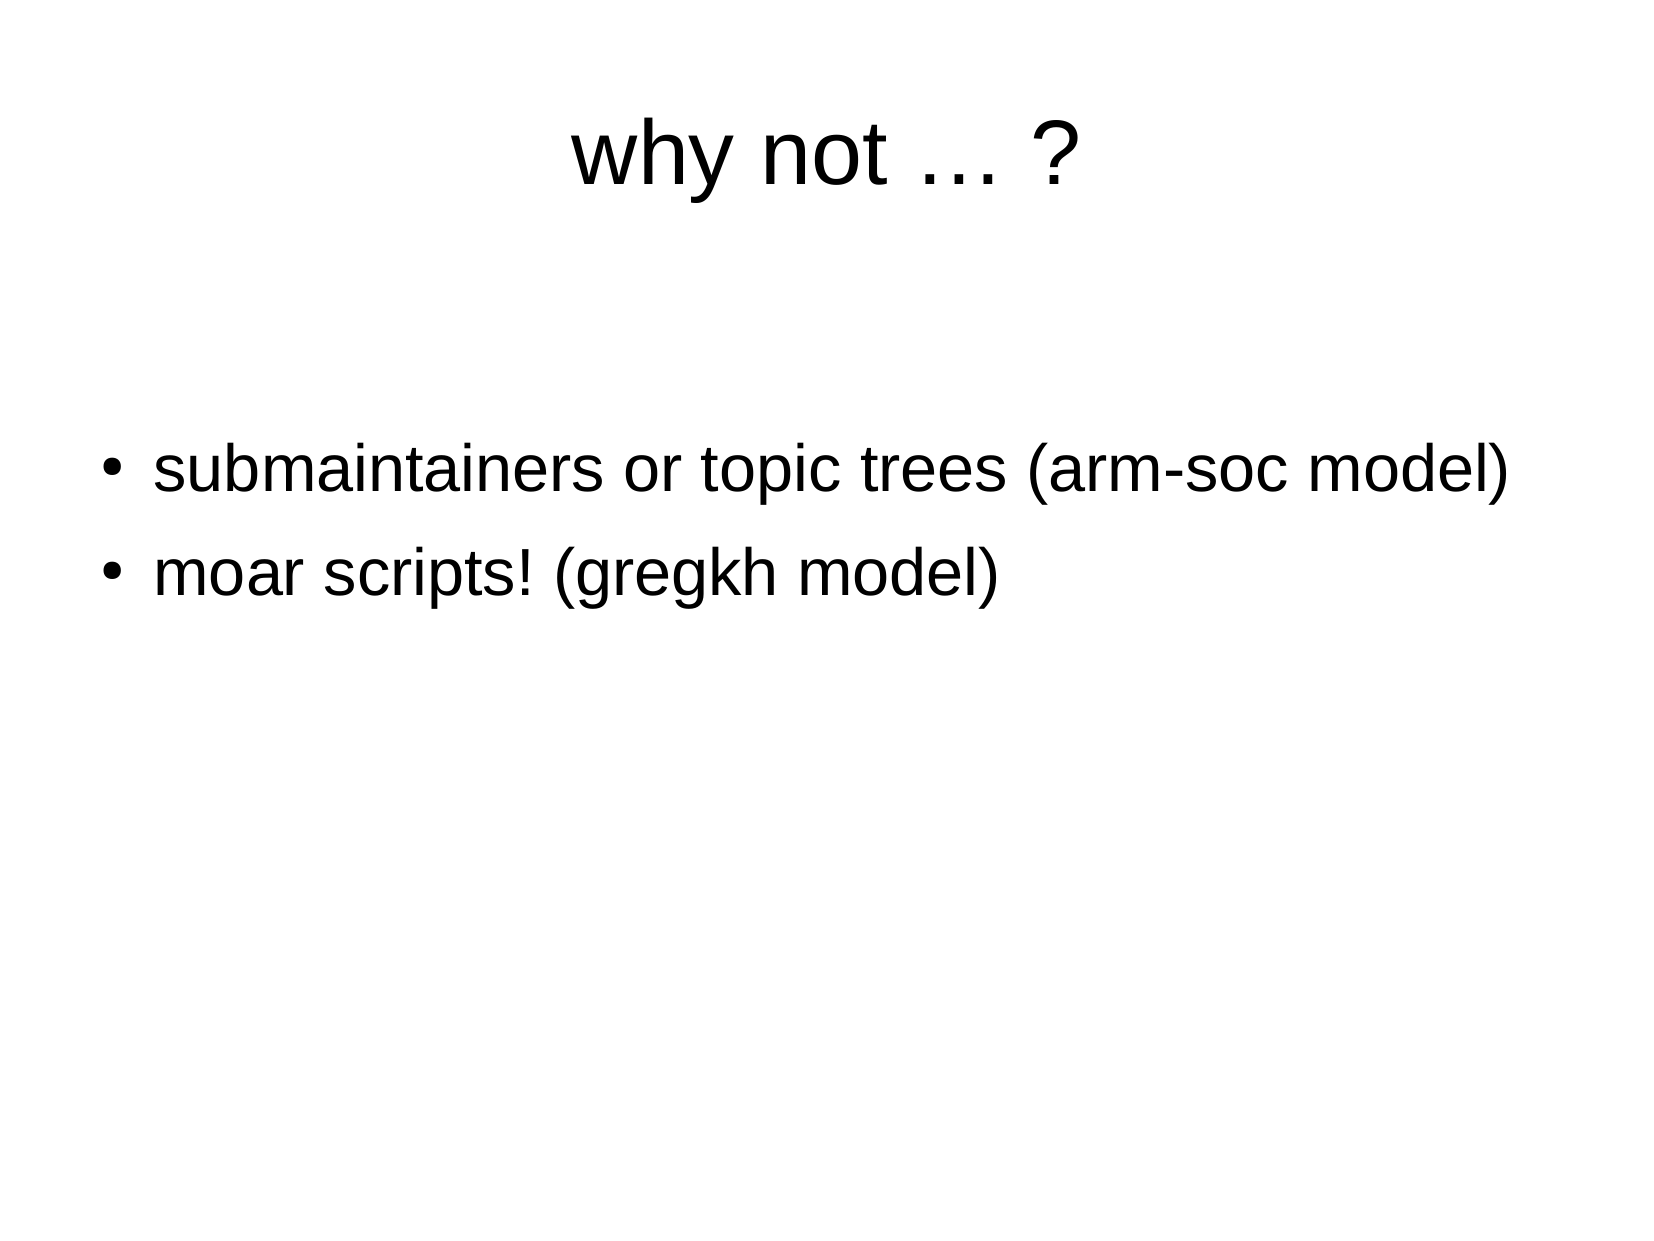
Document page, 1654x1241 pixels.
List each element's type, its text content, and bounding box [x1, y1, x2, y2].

title why not … ? [82, 49, 1571, 257]
list submaintainers or topic trees (arm-soc model) moar scripts! (gregkh model) [82, 431, 1571, 1021]
